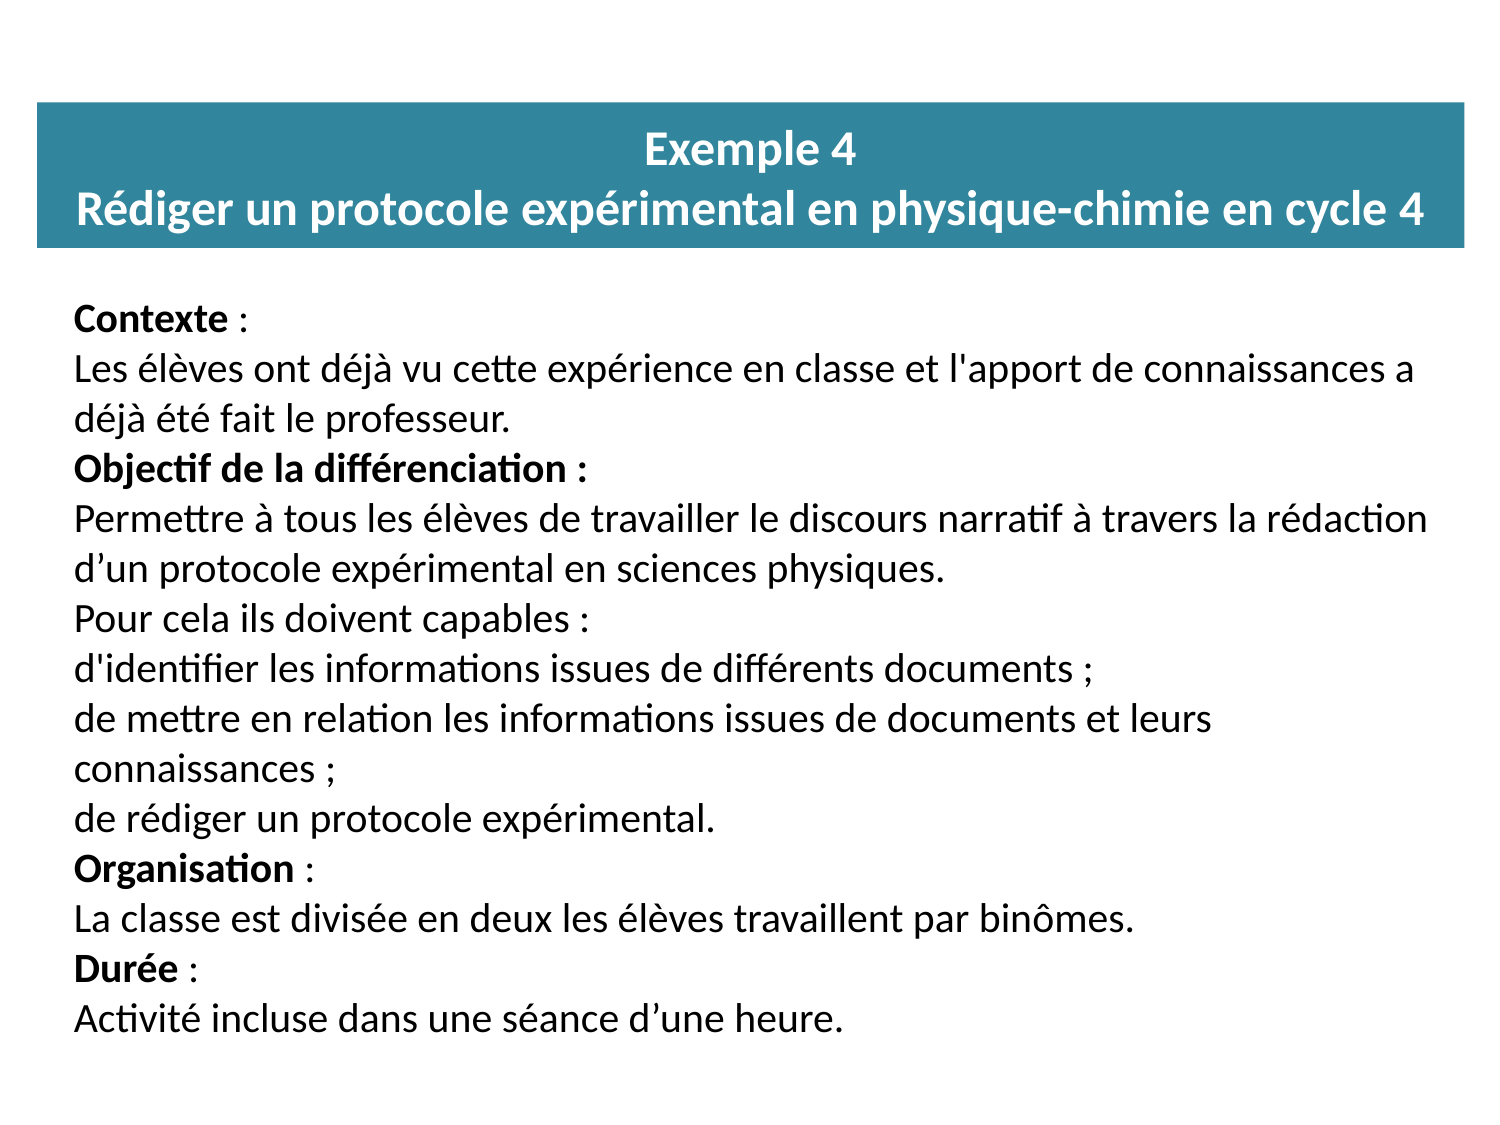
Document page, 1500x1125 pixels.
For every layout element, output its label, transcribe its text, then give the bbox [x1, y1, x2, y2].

text_box Exemple 4 Rédiger un protocole expérimental en physique-chimie en cycle 4 [37, 102, 1465, 248]
text_box Contexte : Les élèves ont déjà vu cette expérience en classe et l'apport de connaissances a déjà été fait le professeur. Objectif de la différenciation : Permettre à tous les élèves de travailler le discours narratif à travers la rédaction d’un protocole expérimental en sciences physiques. Pour cela ils doivent capables : d'identifier les informations issues de différents documents ; de mettre en relation les informations issues de documents et leurs connaissances ; de rédiger un protocole expérimental. Organisation : La classe est divisée en deux les élèves travaillent par binômes. Durée : Activité incluse dans une séance d’une heure. [59, 283, 1453, 1125]
